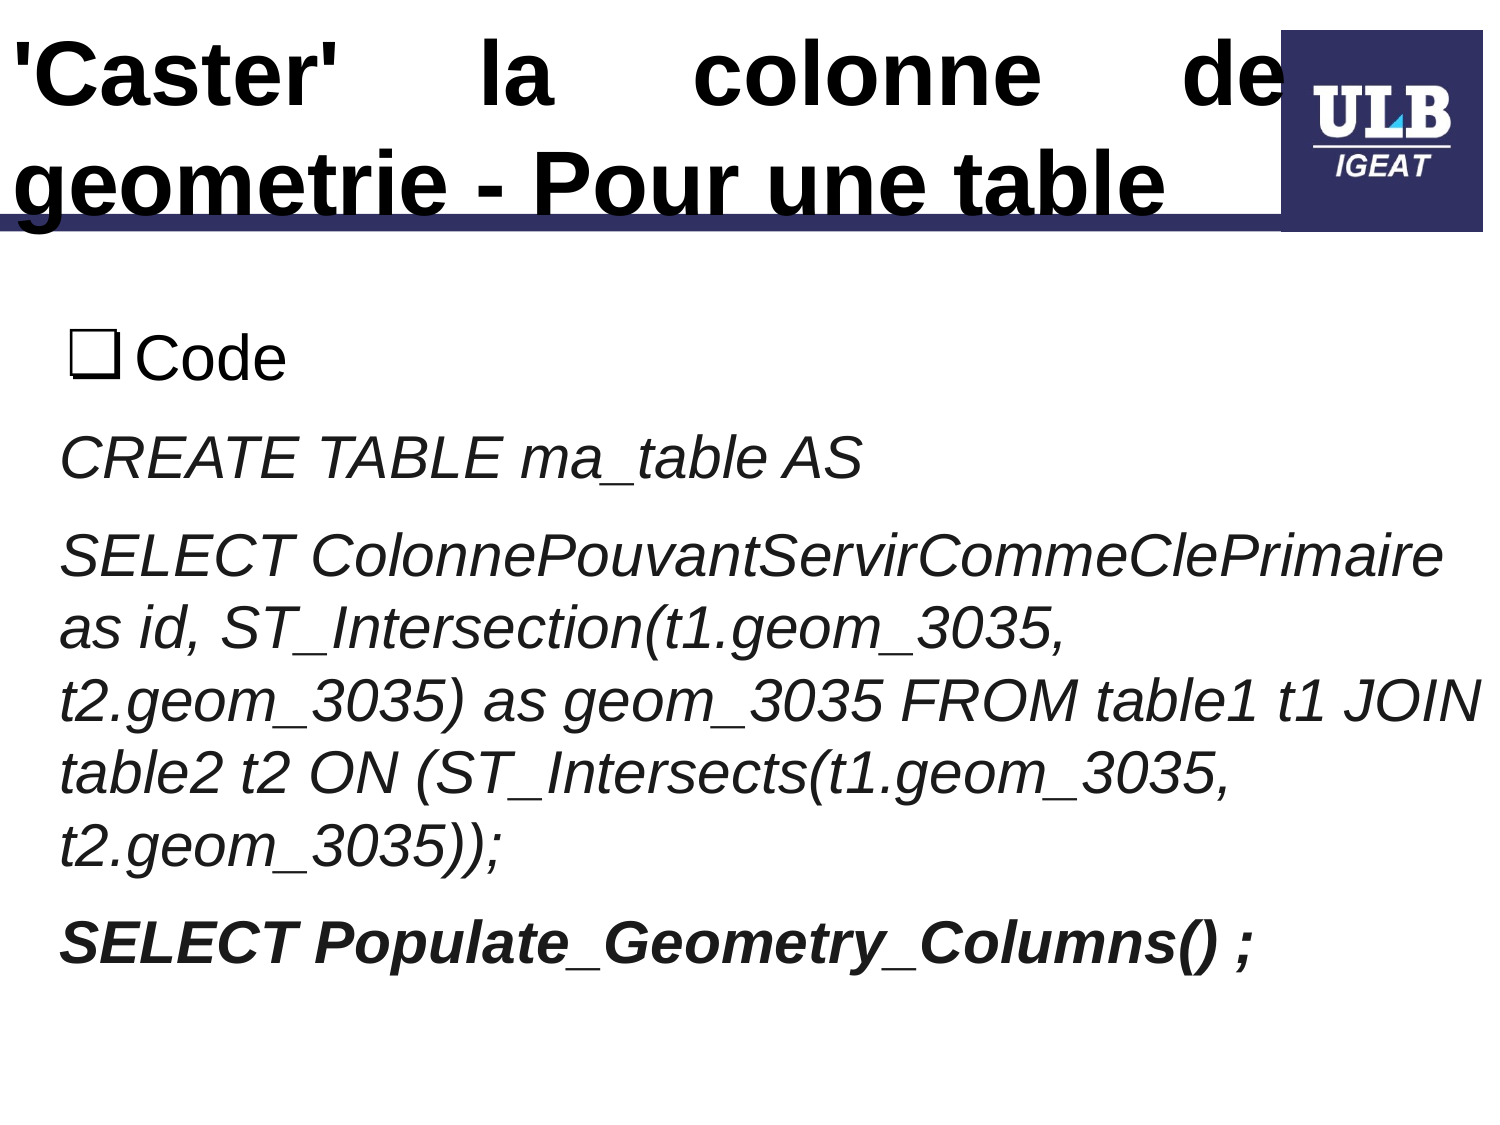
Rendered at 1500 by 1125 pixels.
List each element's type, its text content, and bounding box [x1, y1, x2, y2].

list Code CREATE TABLE ma_table AS SELECT ColonnePouvantServirCommeClePrimaire as id, ST_Intersection(t1.geom_3035, t2.geom_3035) as geom_3035 FROM table1 t1 JOIN table2 t2 ON (ST_Intersects(t1.geom_3035, t2.geom_3035)); SELECT Populate_Geometry_Columns() ; [59, 263, 1492, 1113]
title 'Caster' la colonne de geometrie - Pour une table [11, 15, 1290, 233]
picture [1290, 30, 1483, 232]
